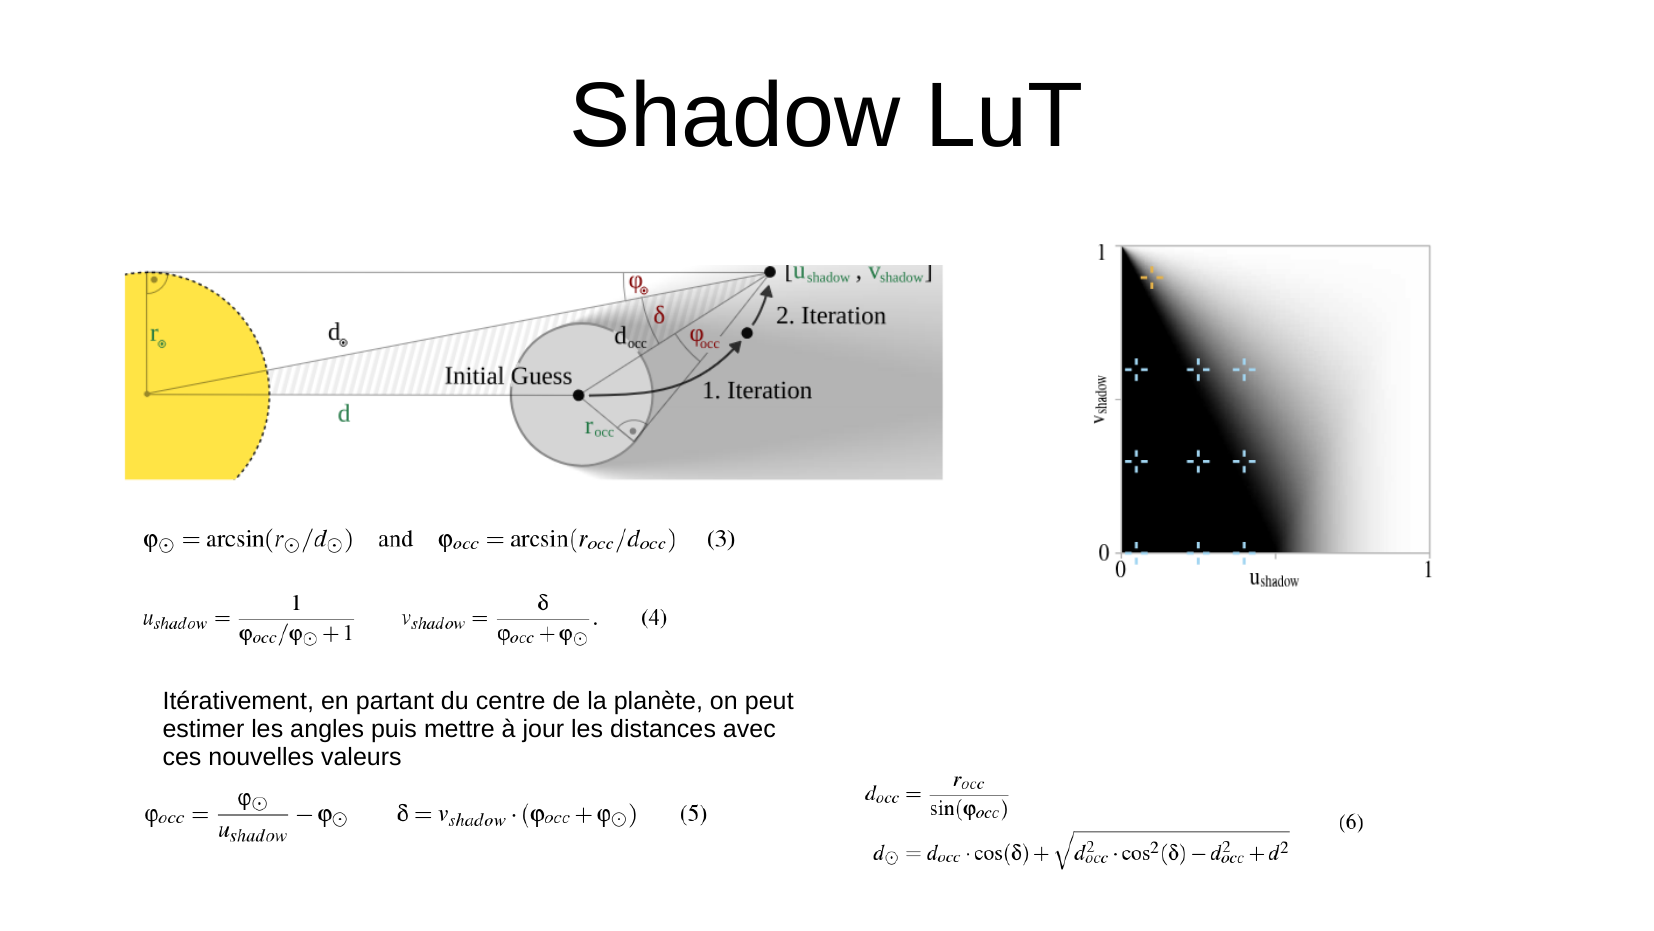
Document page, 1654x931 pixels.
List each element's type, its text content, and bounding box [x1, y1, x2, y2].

picture [856, 767, 1376, 870]
picture [136, 519, 739, 562]
picture [129, 786, 721, 853]
picture [134, 590, 669, 650]
picture [118, 265, 945, 485]
title Shadow LuT [82, 37, 1571, 193]
text_box Itérativement, en partant du centre de la planète, on peut estimer les angles puis mettre à jour les distances avec ces nouvelles valeurs [147, 679, 827, 778]
picture [1092, 236, 1447, 598]
